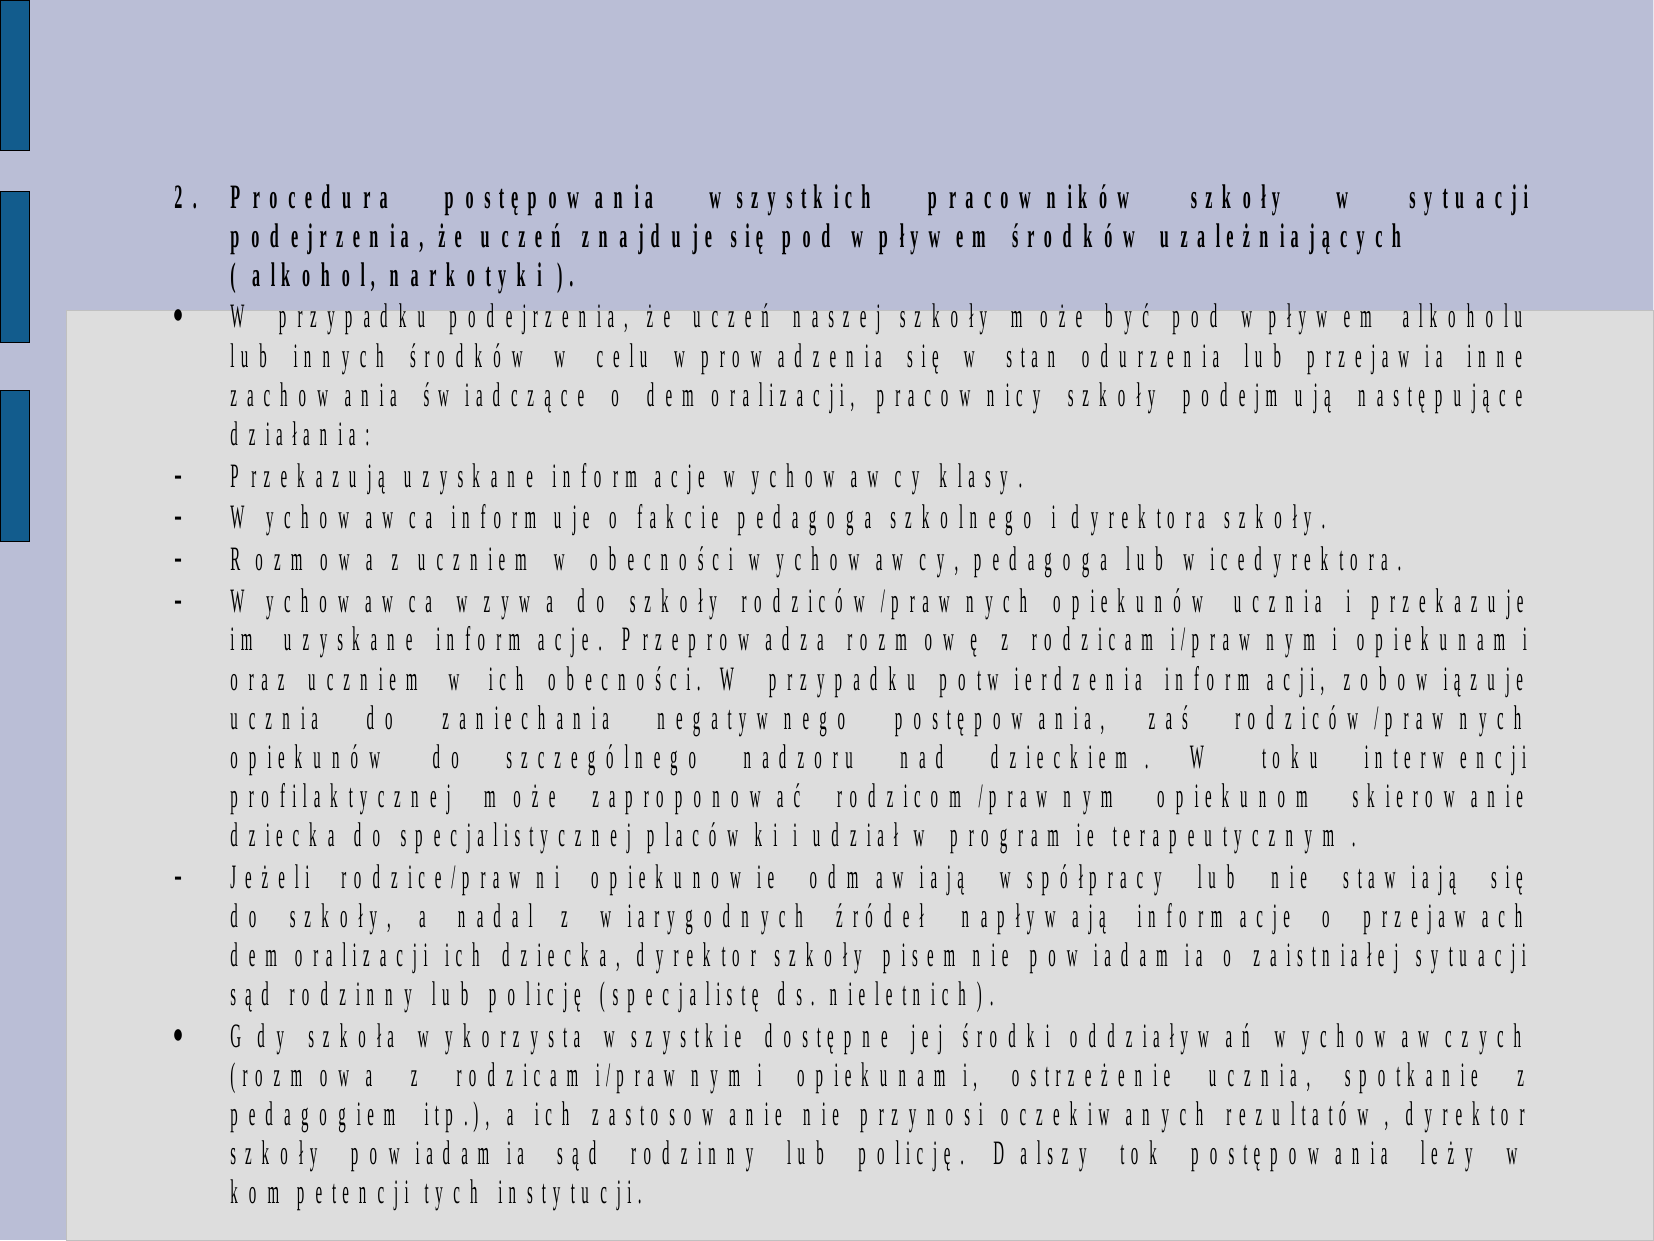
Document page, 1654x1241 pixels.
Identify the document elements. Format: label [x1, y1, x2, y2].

picture [118, 177, 1536, 1211]
